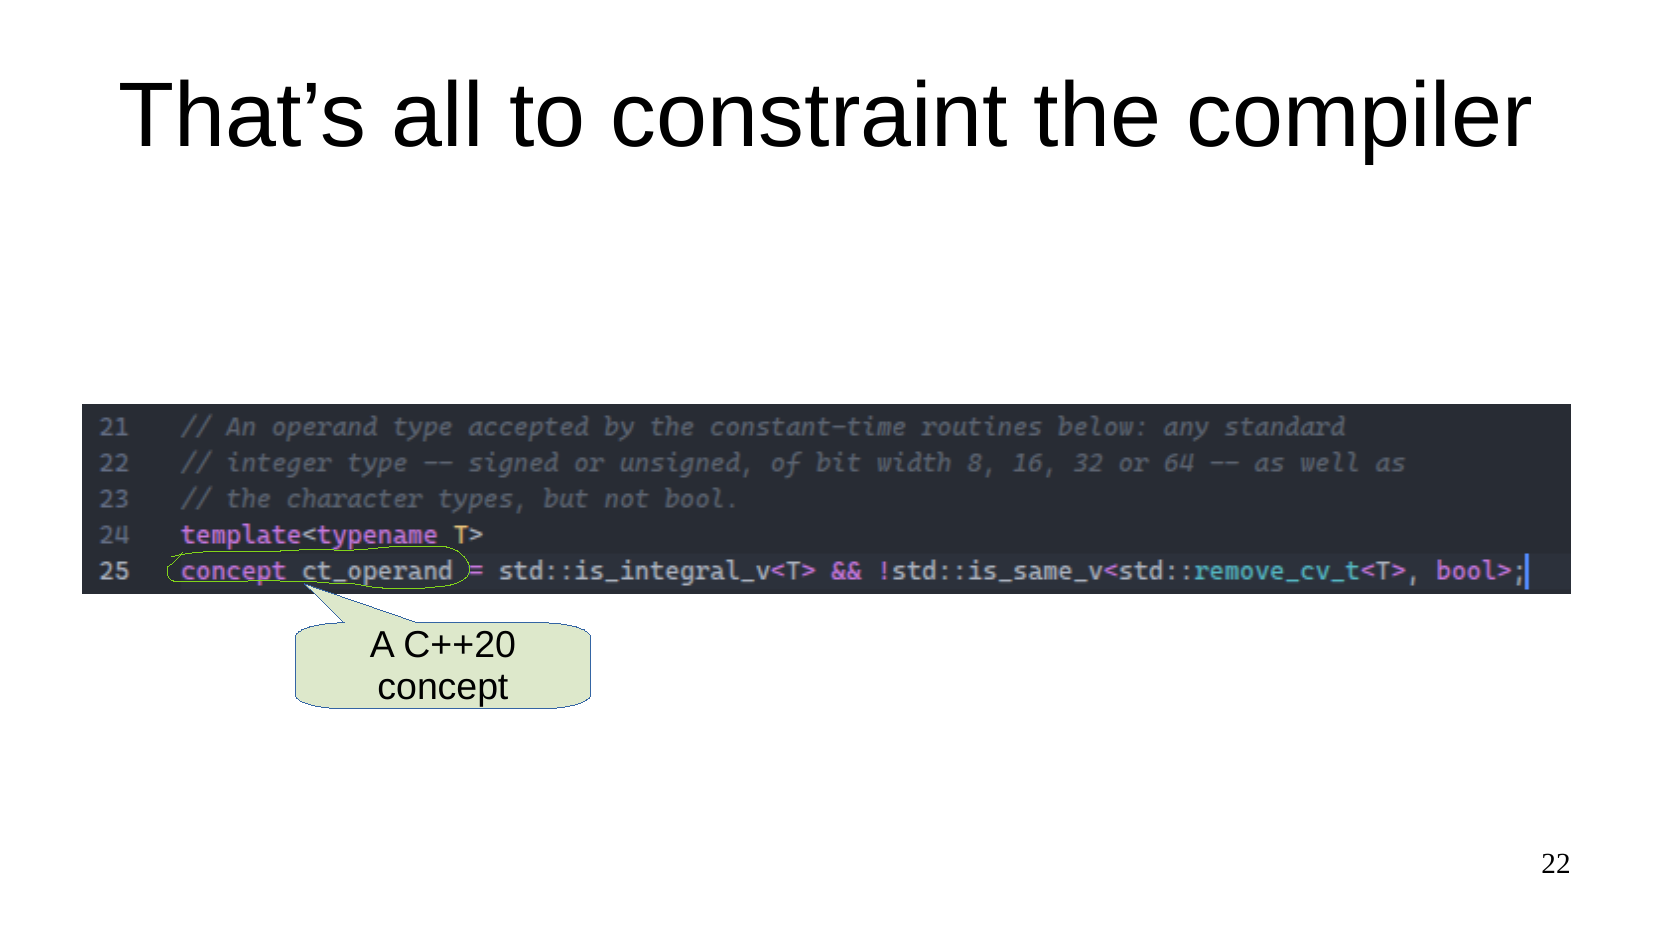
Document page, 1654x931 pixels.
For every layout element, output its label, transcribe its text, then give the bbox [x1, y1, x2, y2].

picture [82, 404, 1571, 594]
text_box A C++20 concept [295, 583, 591, 709]
title That’s all to constraint the compiler [82, 37, 1571, 193]
